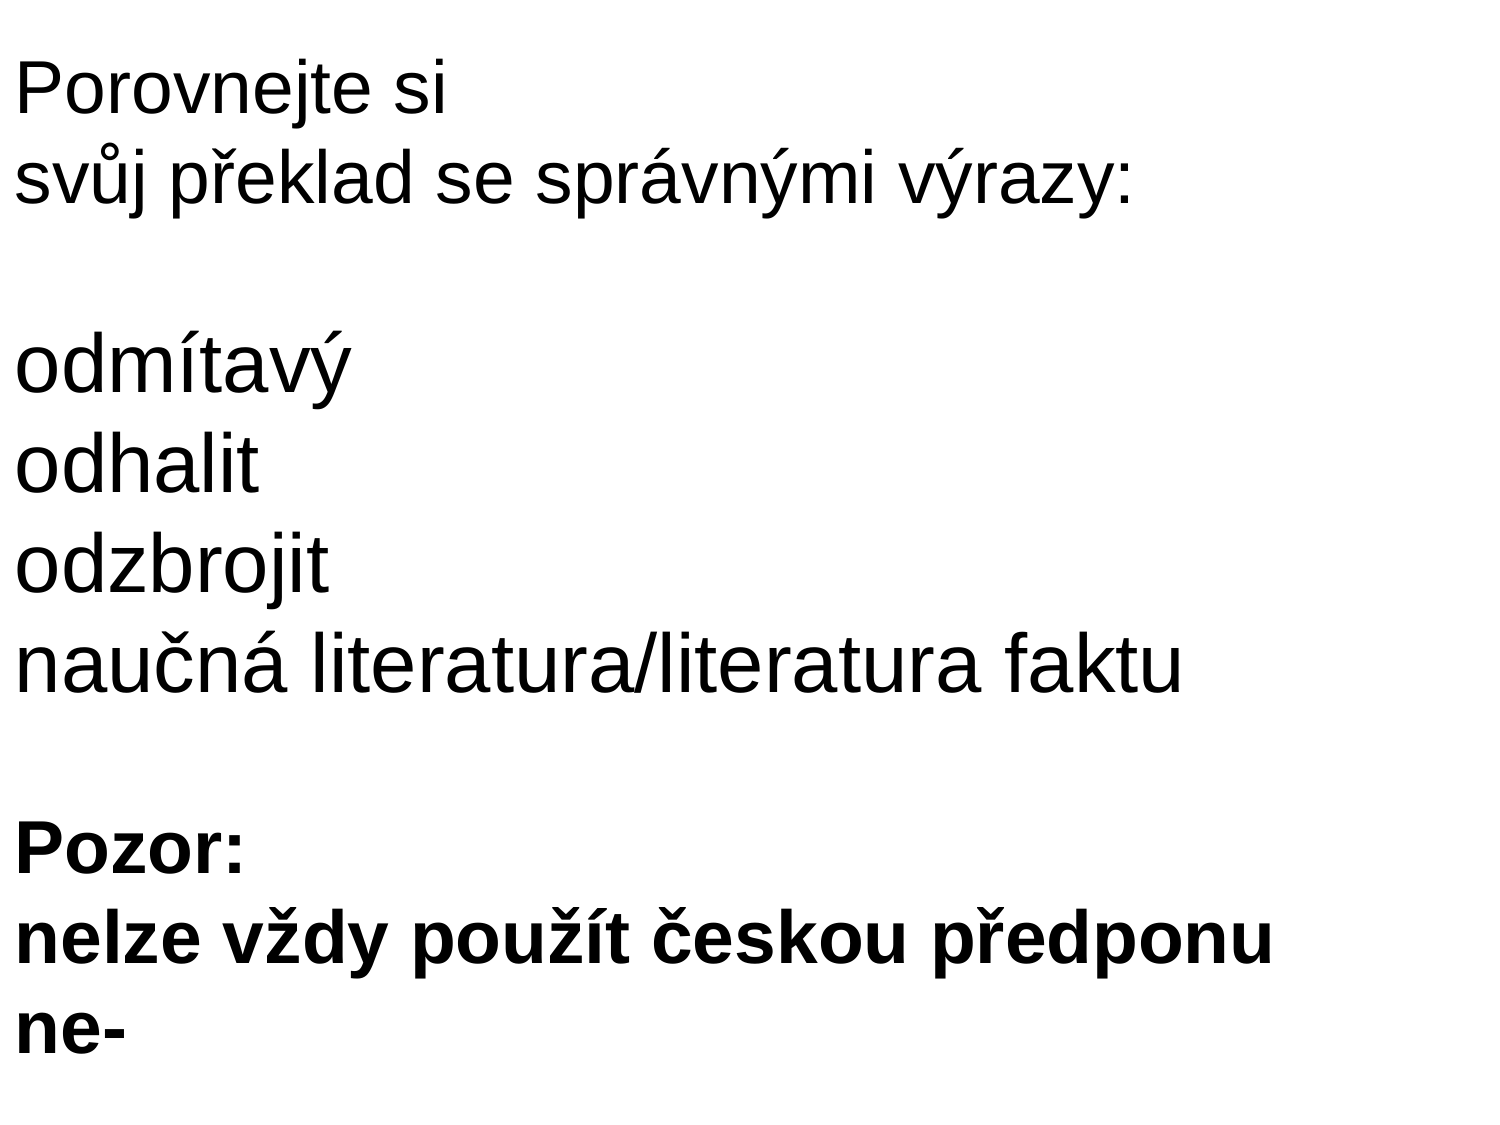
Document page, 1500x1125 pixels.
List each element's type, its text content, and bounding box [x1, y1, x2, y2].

text_box Porovnejte si svůj překlad se správnými výrazy: odmítavý odhalit odzbrojit naučná literatura/literatura faktu Pozor: nelze vždy použít českou předponu ne- [0, 31, 1418, 1125]
